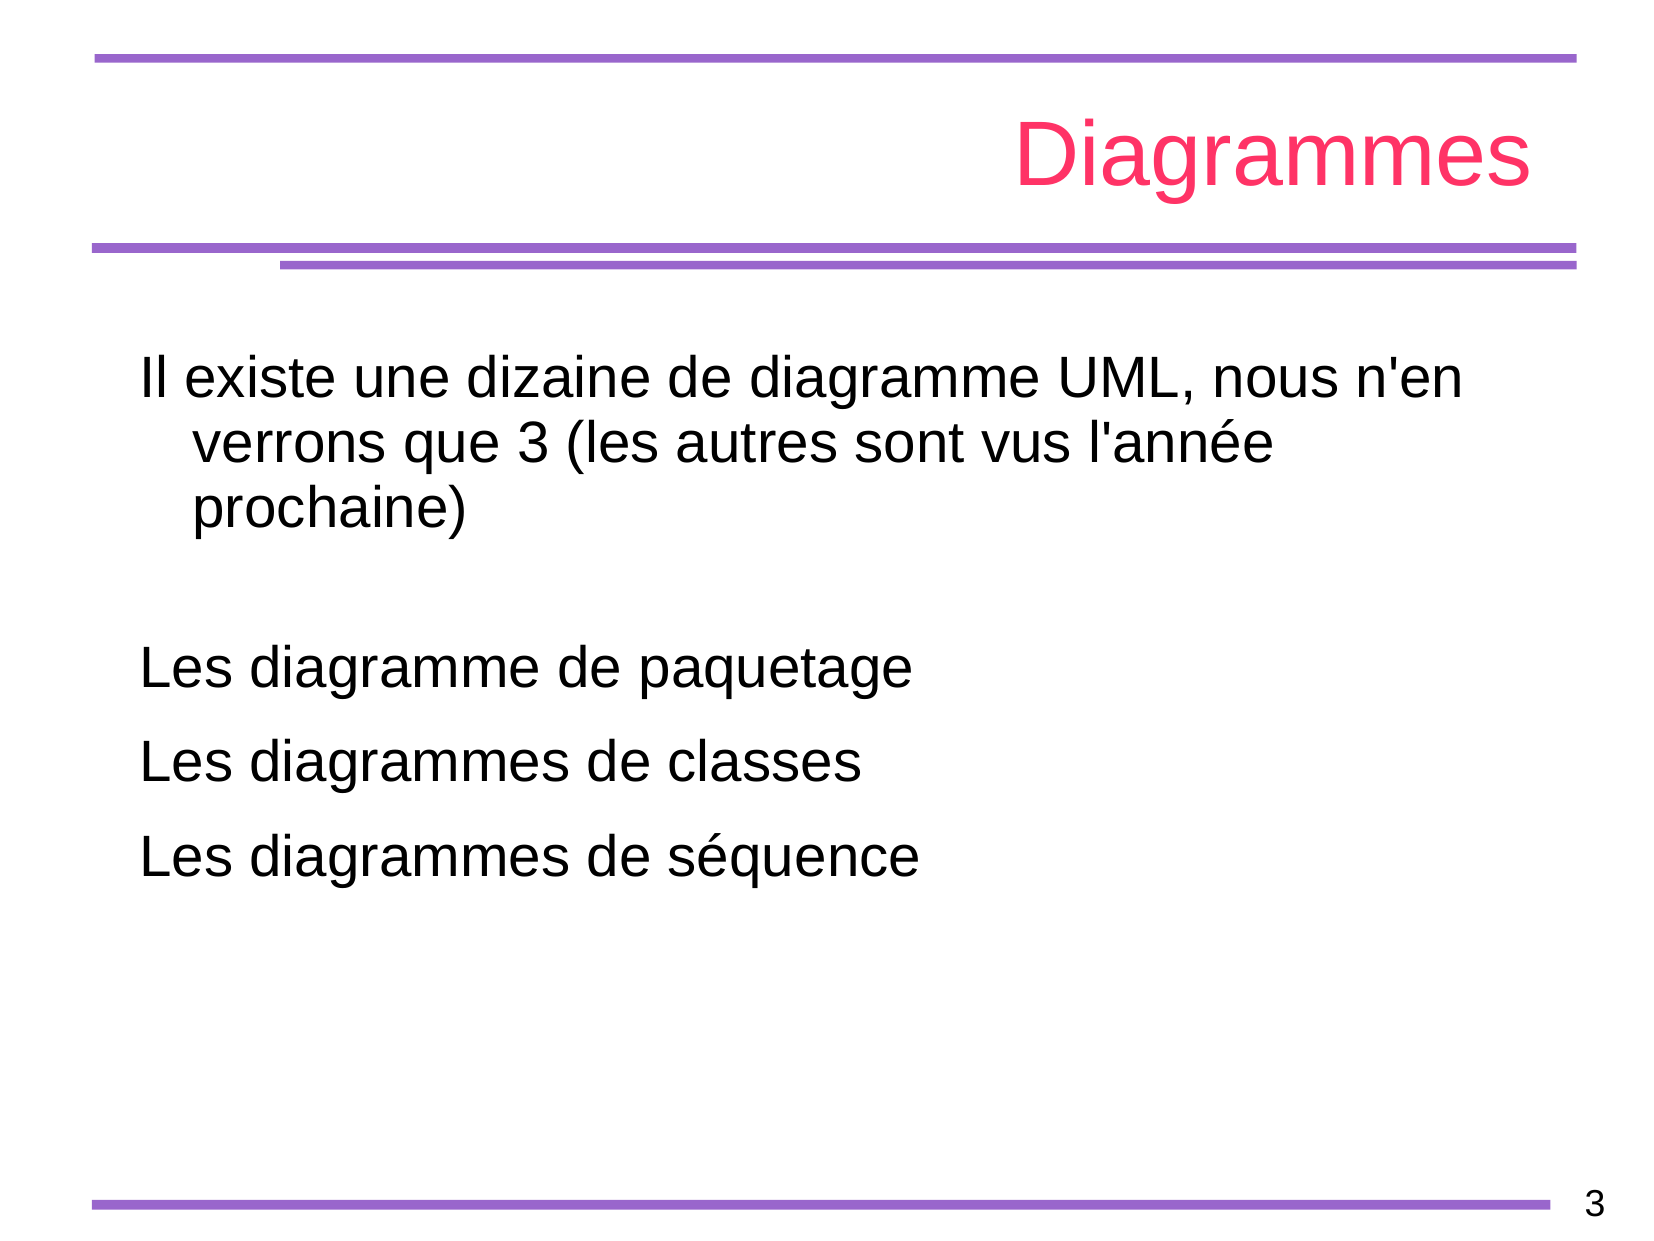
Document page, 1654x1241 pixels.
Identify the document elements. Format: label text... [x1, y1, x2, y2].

title Diagrammes [121, 49, 1534, 257]
list Il existe une dizaine de diagramme UML, nous n'en verrons que 3 (les autres sont vus l'année prochaine) Les diagramme de paquetage Les diagrammes de classes Les diagrammes de séquence [121, 344, 1534, 1127]
